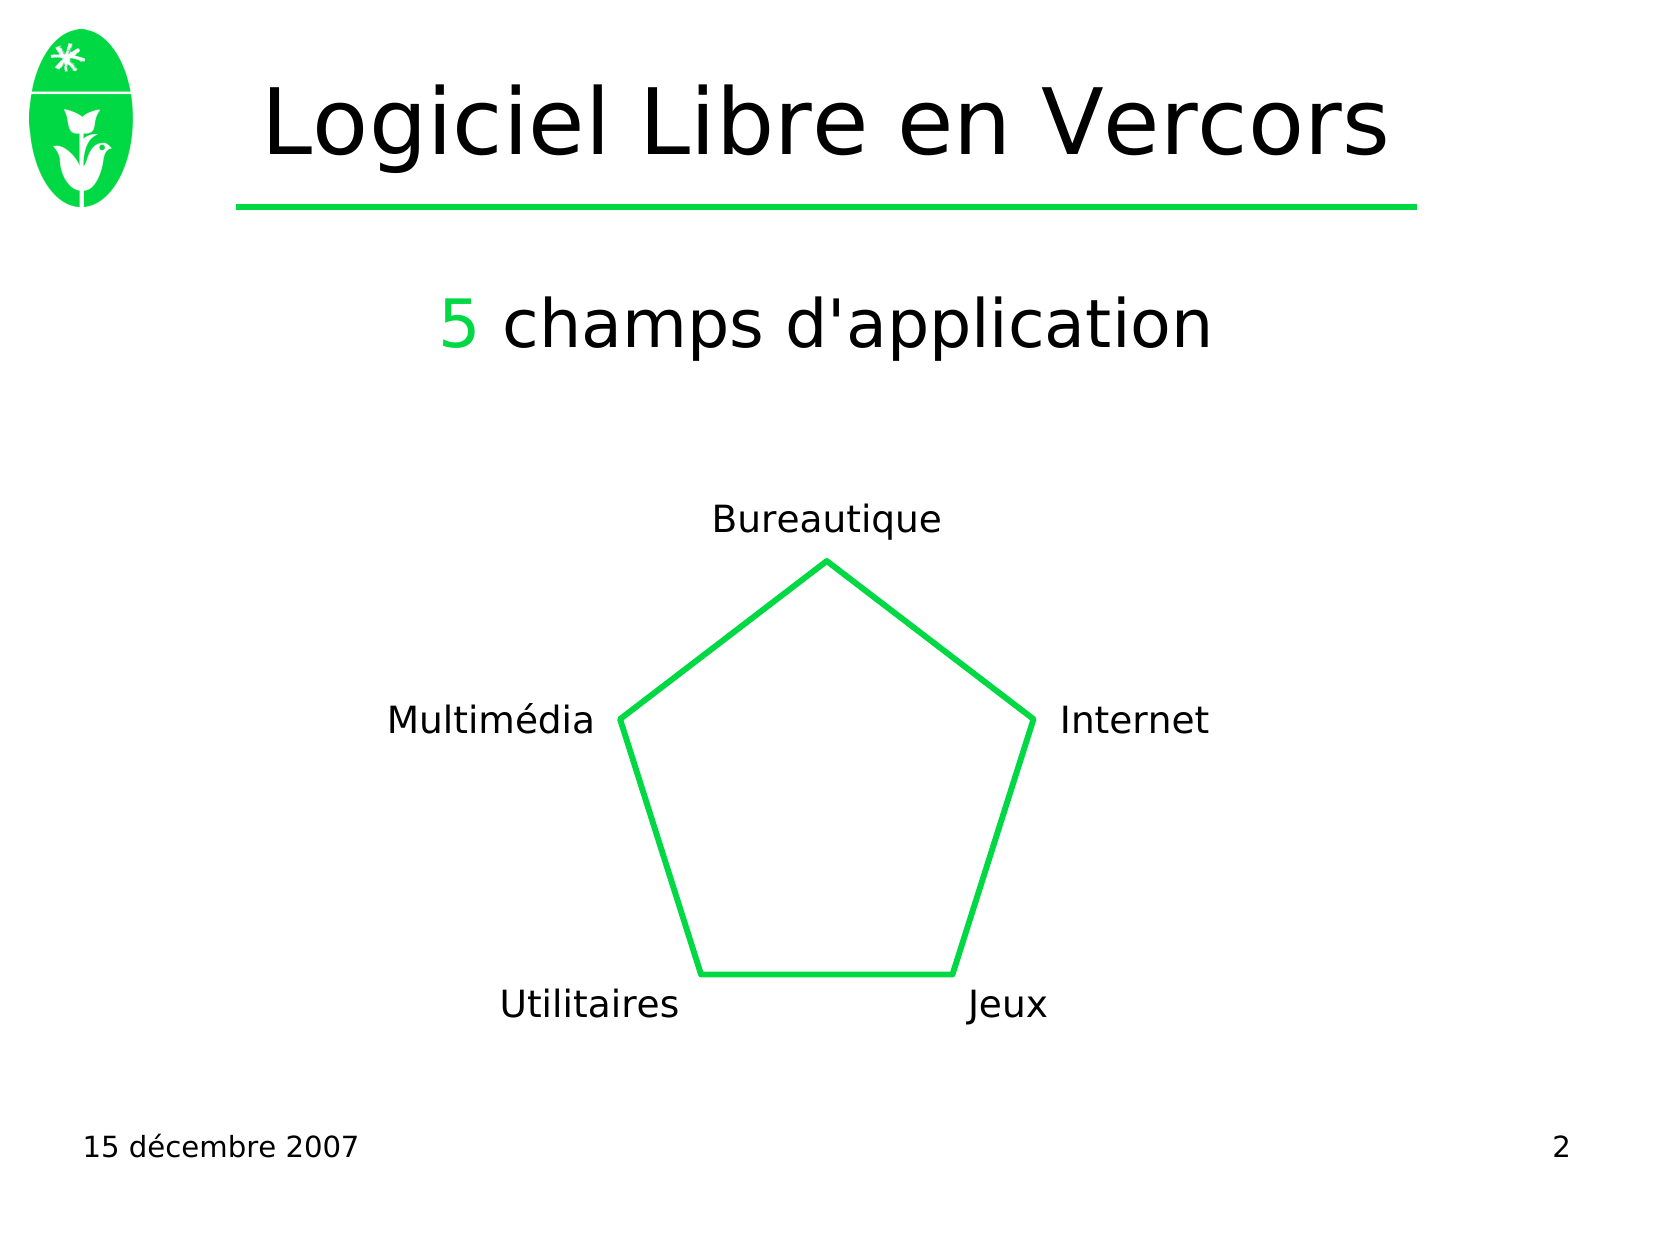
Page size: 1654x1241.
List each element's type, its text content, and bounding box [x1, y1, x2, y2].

text_box Internet [1045, 690, 1225, 750]
title Logiciel Libre en Vercors [177, 4, 1477, 241]
text_box Utilitaires [484, 975, 695, 1034]
picture [29, 29, 133, 207]
text_box Bureautique [696, 490, 957, 549]
text_box Jeux [953, 975, 1063, 1034]
text_box Multimédia [372, 691, 611, 751]
text_box 5 champs d'application [424, 265, 1230, 384]
